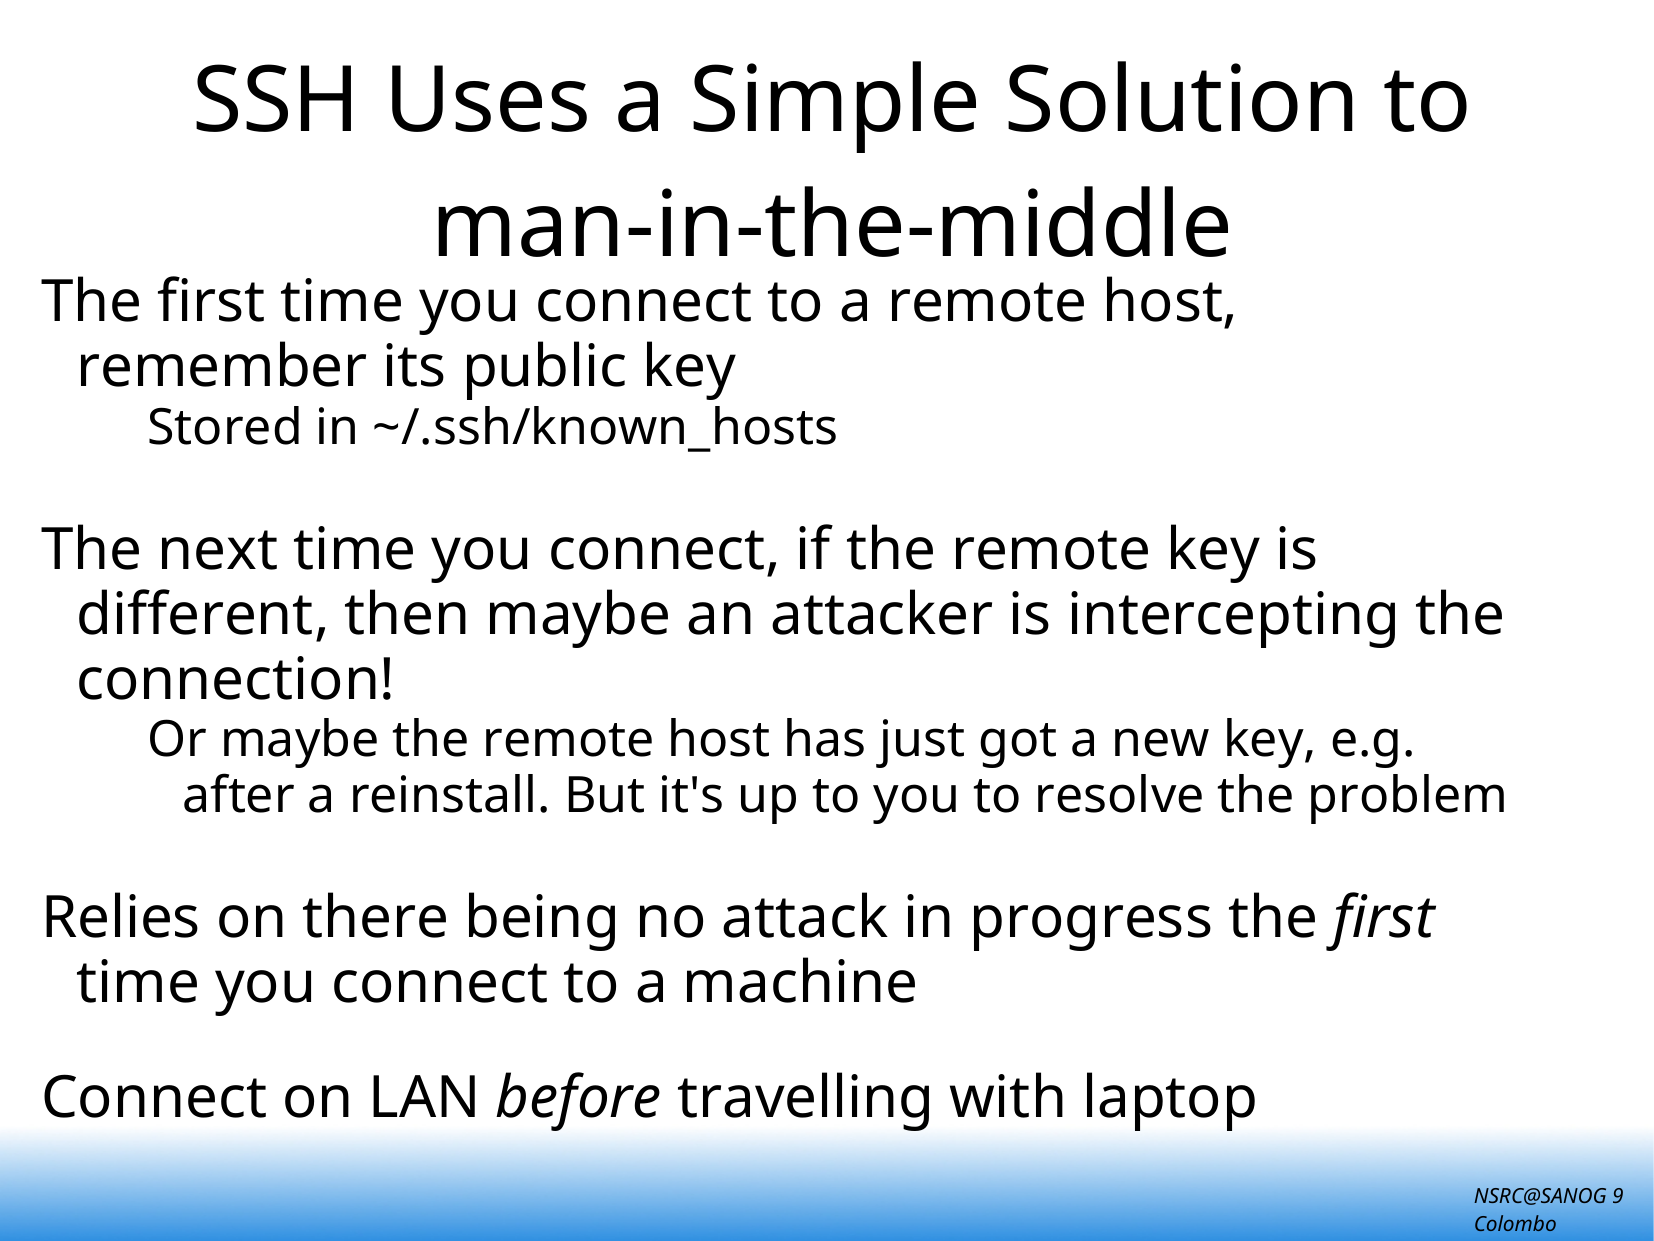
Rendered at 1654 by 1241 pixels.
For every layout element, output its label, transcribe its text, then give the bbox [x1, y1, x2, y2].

list The first time you connect to a remote host, remember its public key Stored in ~/.ssh/known_hosts The next time you connect, if the remote key is different, then maybe an attacker is intercepting the connection! Or maybe the remote host has just got a new key, e.g. after a reinstall. But it's up to you to resolve the problem Relies on there being no attack in progress the first time you connect to a machine Connect on LAN before travelling with laptop [5, 269, 1519, 1205]
picture [0, 1124, 1654, 1241]
title SSH Uses a Simple Solution to man-in-the-middle [136, 33, 1530, 265]
